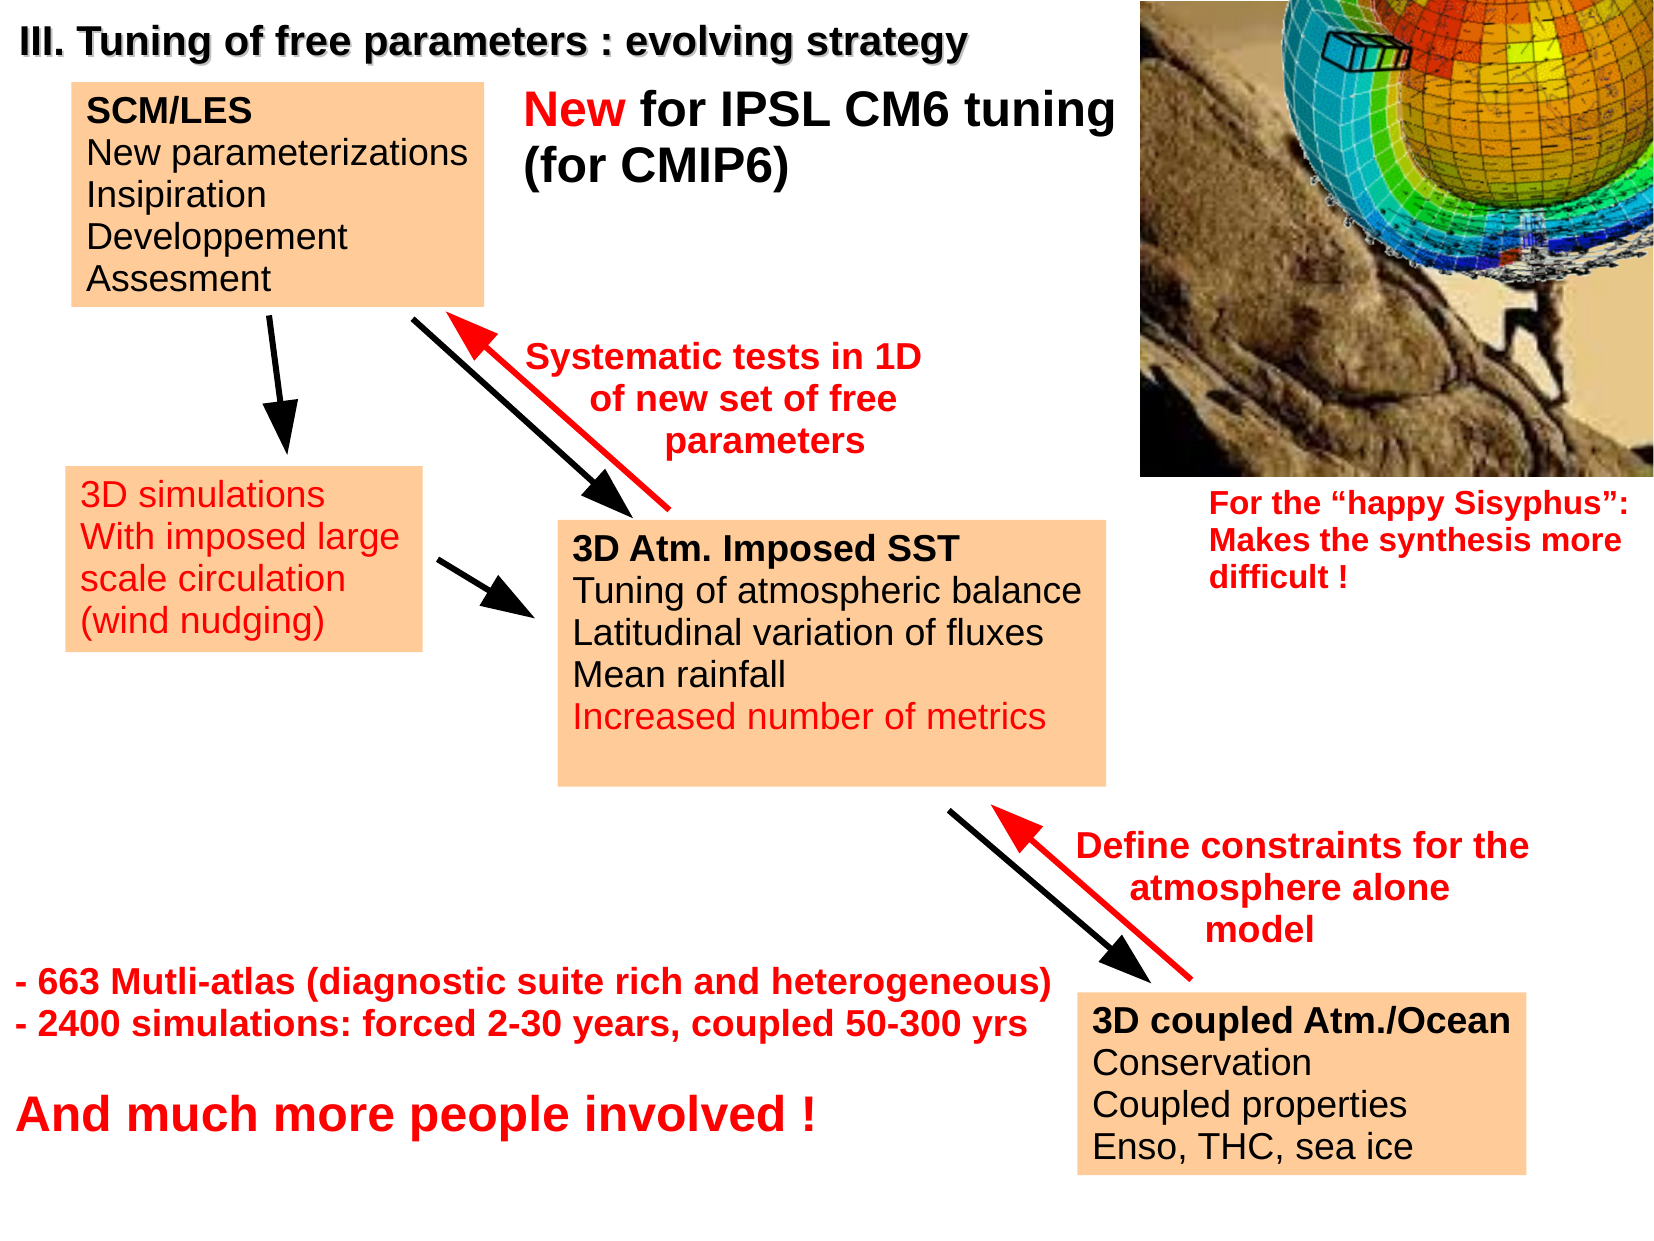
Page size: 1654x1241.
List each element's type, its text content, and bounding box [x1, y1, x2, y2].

picture [1140, 0, 1654, 477]
text_box III. Tuning of free parameters : evolving strategy [4, 10, 1507, 72]
text_box 3D coupled Atm./Ocean Conservation Coupled properties Enso, THC, sea ice [1078, 992, 1527, 1176]
text_box Define constraints for the atmosphere alone model [1039, 817, 1595, 978]
text_box For the “happy Sisyphus”: Makes the synthesis more difficult ! [1194, 476, 1654, 637]
text_box - 663 Mutli-atlas (diagnostic suite rich and heterogeneous) - 2400 simulations: forced 2-30 years, coupled 50-300 yrs And much more people involved ! [0, 952, 1078, 1183]
text_box SCM/LES New parameterizations Insipiration Developpement Assesment [71, 82, 485, 307]
text_box Systematic tests in 1D of new set of free parameters [499, 328, 965, 489]
text_box 3D simulations With imposed large scale circulation (wind nudging) [65, 466, 423, 653]
text_box New for IPSL CM6 tuning (for CMIP6) [508, 73, 1132, 202]
text_box 3D Atm. Imposed SST Tuning of atmospheric balance Latitudinal variation of fluxes Mean rainfall Increased number of metrics [557, 519, 1107, 787]
